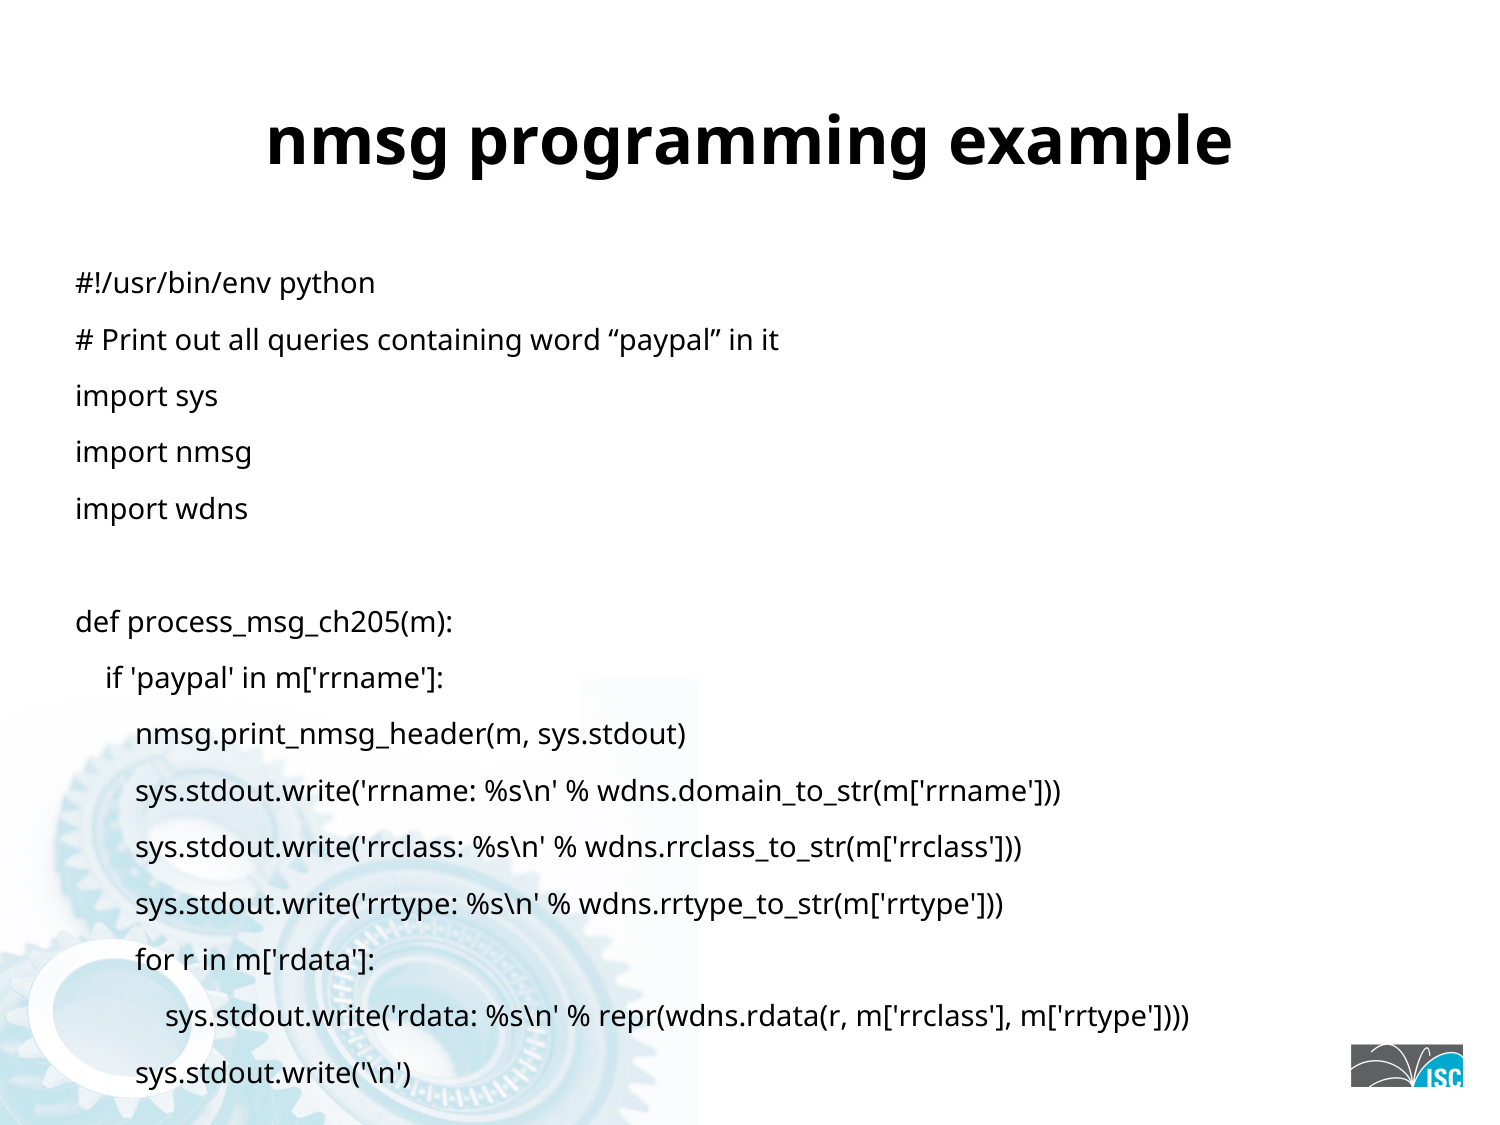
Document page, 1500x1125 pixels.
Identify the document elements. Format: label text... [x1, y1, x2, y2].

picture [0, 0, 1500, 1125]
title nmsg programming example [75, 38, 1426, 240]
list #!/usr/bin/env python # Print out all queries containing word “paypal” in it import sys import nmsg import wdns def process_msg_ch205(m): if 'paypal' in m['rrname']: nmsg.print_nmsg_header(m, sys.stdout) sys.stdout.write('rrname: %s\n' % wdns.domain_to_str(m['rrname'])) sys.stdout.write('rrclass: %s\n' % wdns.rrclass_to_str(m['rrclass'])) sys.stdout.write('rrtype: %s\n' % wdns.rrtype_to_str(m['rrtype'])) for r in m['rdata']: sys.stdout.write('rdata: %s\n' % repr(wdns.rdata(r, m['rrclass'], m['rrtype']))) sys.stdout.write('\n') [75, 262, 1426, 1085]
